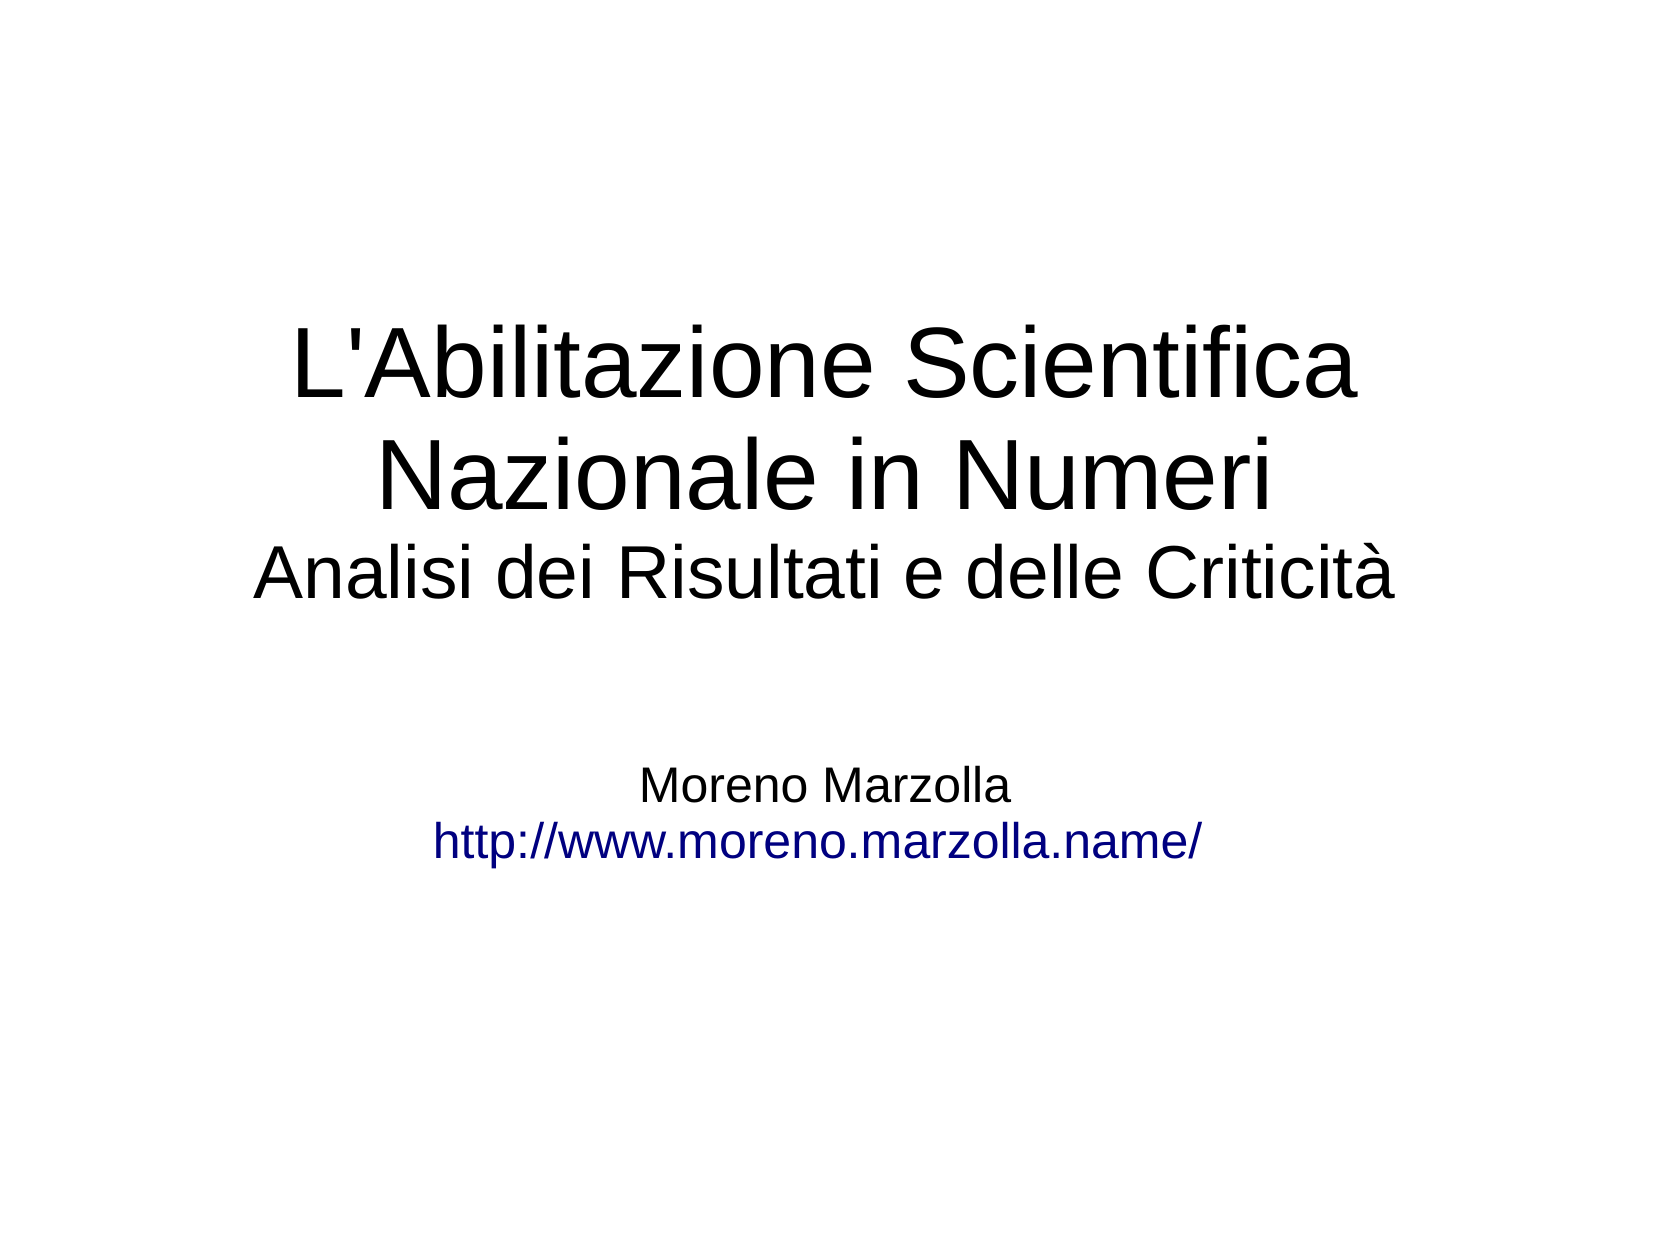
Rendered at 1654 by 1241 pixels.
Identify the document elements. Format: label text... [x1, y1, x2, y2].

text_box Moreno Marzolla http://www.moreno.marzolla.name/ [150, 750, 1501, 877]
text_box L'Abilitazione Scientifica Nazionale in Numeri Analisi dei Risultati e delle Criticità [75, 300, 1576, 623]
